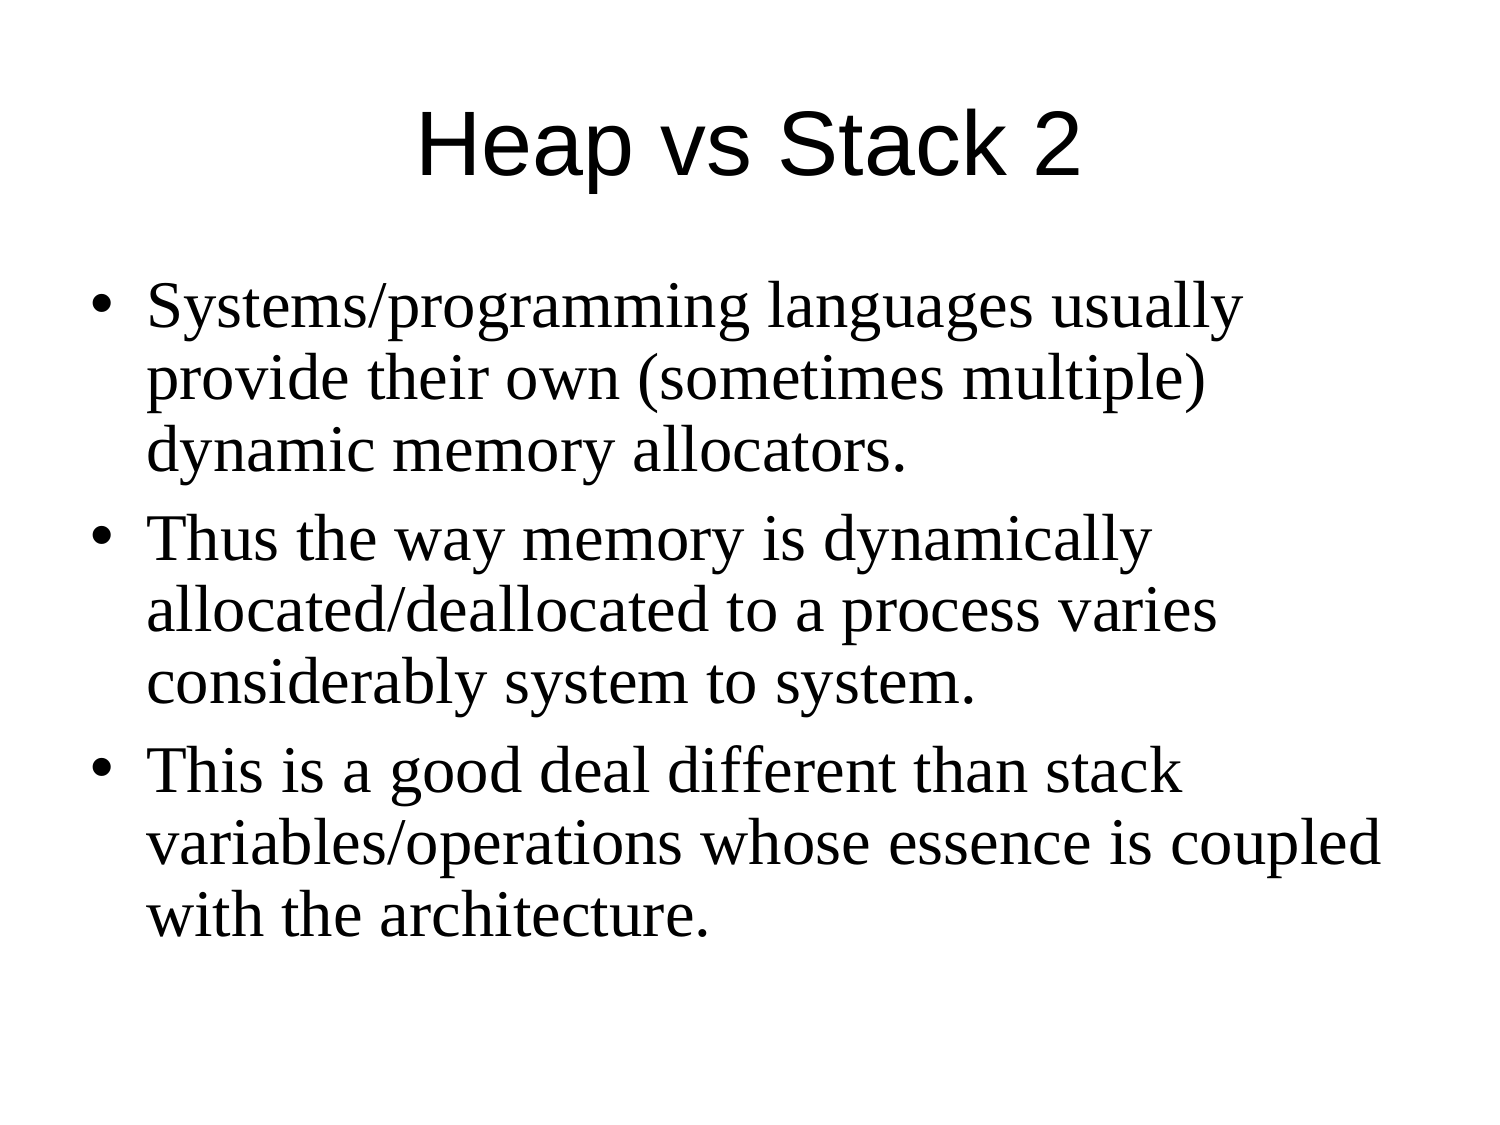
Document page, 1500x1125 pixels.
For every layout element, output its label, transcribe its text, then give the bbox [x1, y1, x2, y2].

list Systems/programming languages usually provide their own (sometimes multiple) dynamic memory allocators. Thus the way memory is dynamically allocated/deallocated to a process varies considerably system to system. This is a good deal different than stack variables/operations whose essence is coupled with the architecture. [75, 262, 1426, 1006]
title Heap vs Stack 2 [75, 45, 1426, 233]
